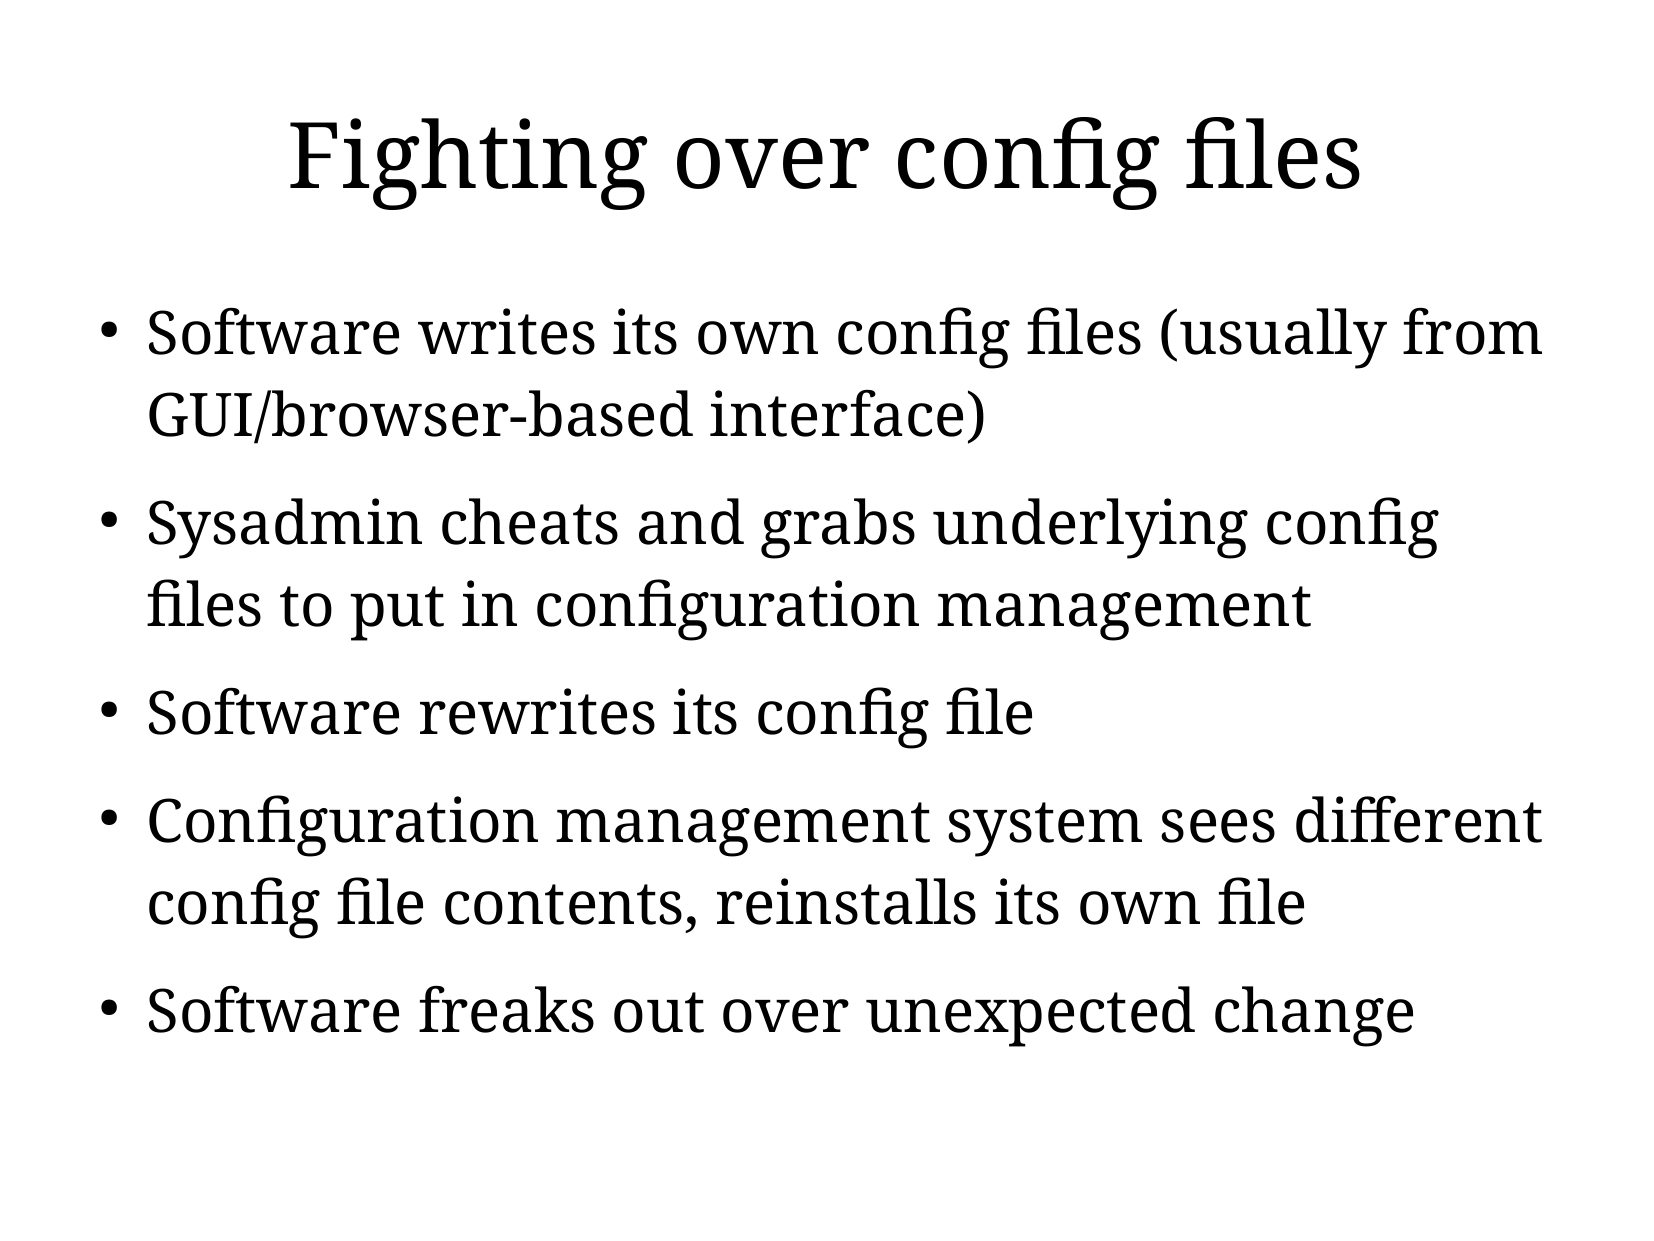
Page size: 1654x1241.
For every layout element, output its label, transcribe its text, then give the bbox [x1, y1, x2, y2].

list Software writes its own config files (usually from GUI/browser-based interface) Sysadmin cheats and grabs underlying config files to put in configuration management Software rewrites its config file Configuration management system sees different config file contents, reinstalls its own file Software freaks out over unexpected change [82, 290, 1571, 1109]
title Fighting over config files [82, 56, 1571, 250]
